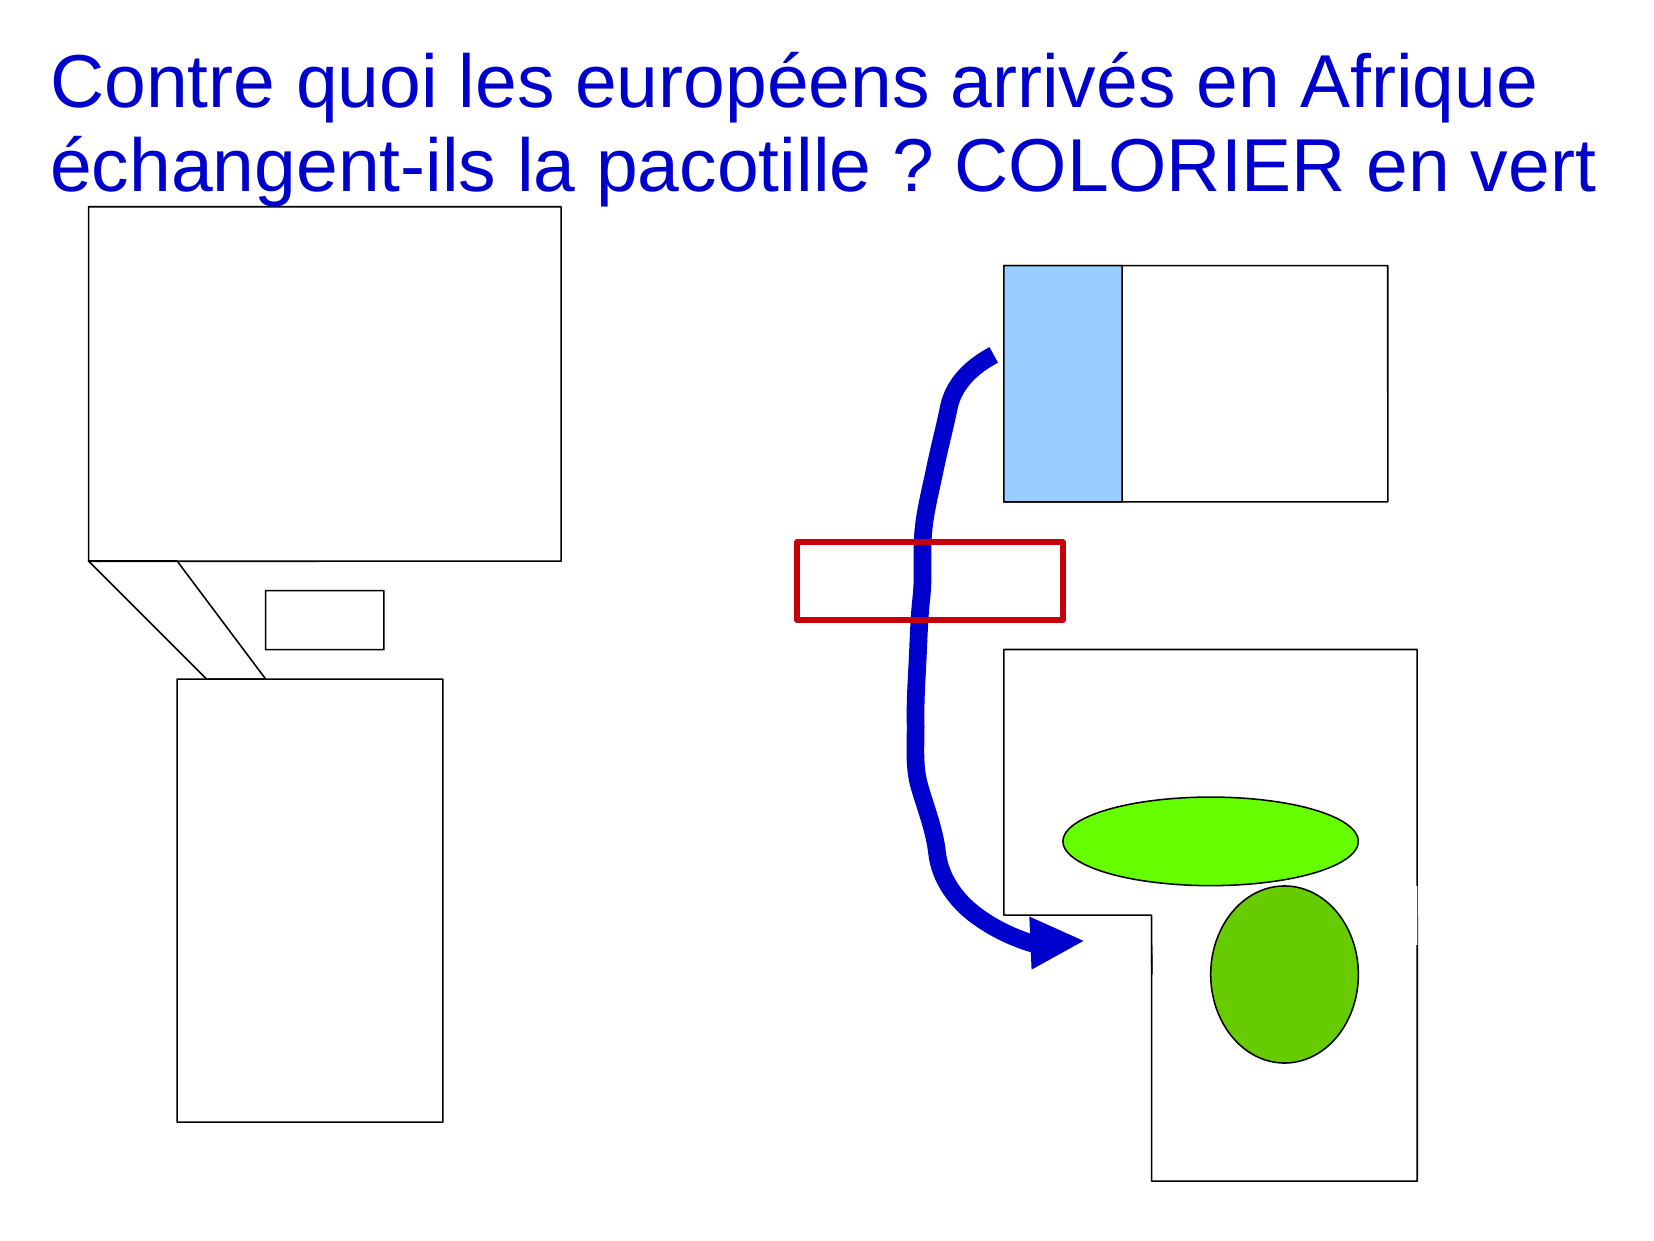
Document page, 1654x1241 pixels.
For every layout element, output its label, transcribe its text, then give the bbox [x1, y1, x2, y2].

text_box [1062, 797, 1418, 1064]
text_box Contre quoi les européens arrivés en Afrique échangent-ils la pacotille ? COLORIER en vert [35, 29, 1642, 221]
text_box [1003, 265, 1123, 502]
